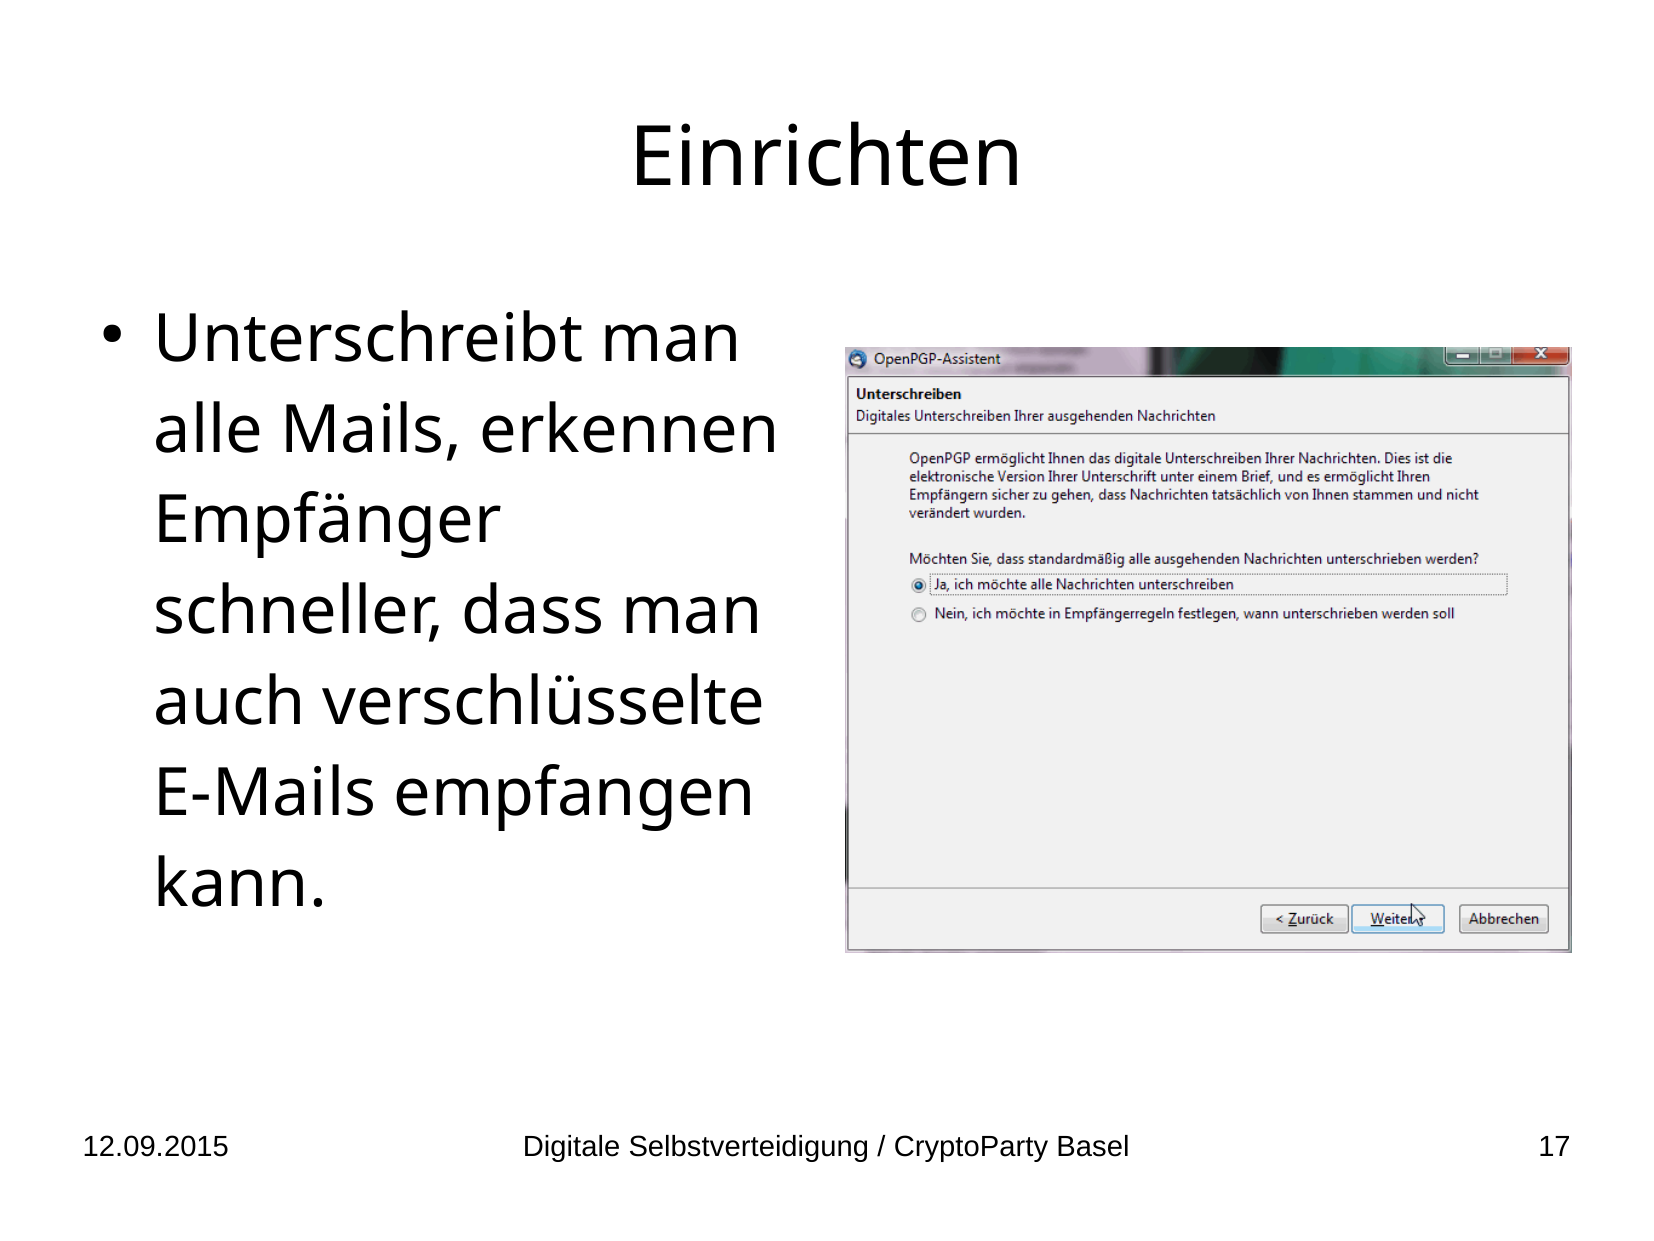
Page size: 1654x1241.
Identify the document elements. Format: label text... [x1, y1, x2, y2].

title Einrichten [82, 49, 1571, 257]
picture [845, 347, 1572, 953]
list Unterschreibt man alle Mails, erkennen Empfänger schneller, dass man auch verschlüsselte E-Mails empfangen kann. [82, 290, 809, 1241]
